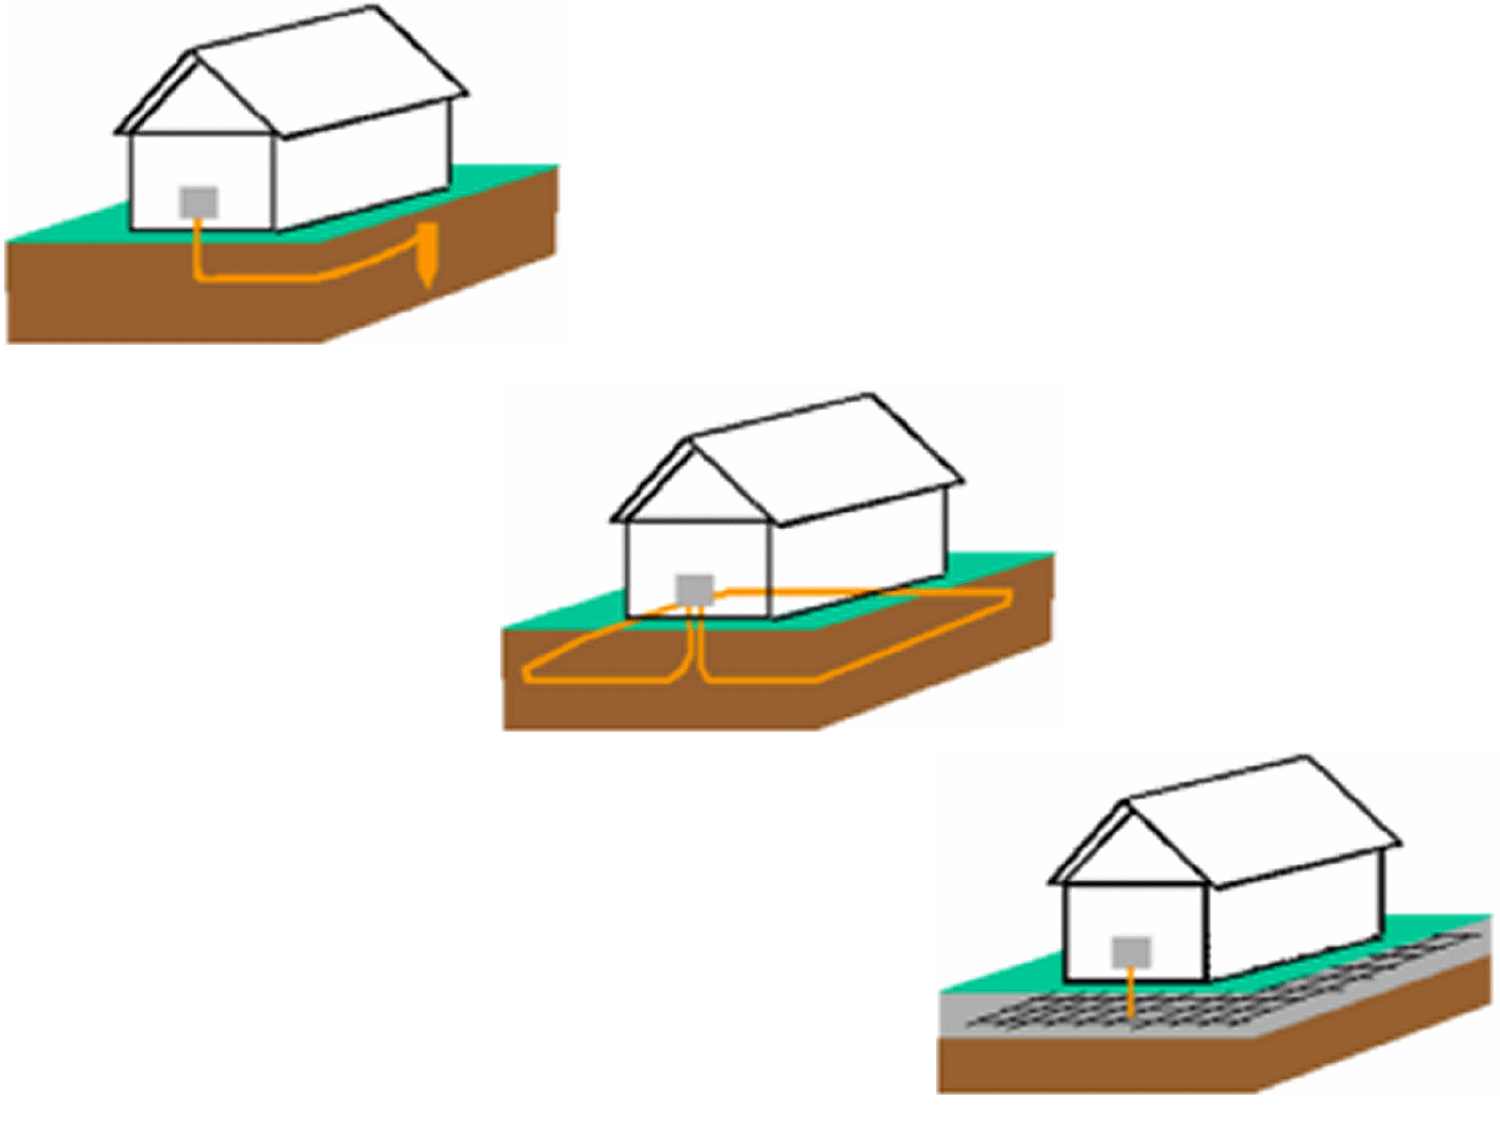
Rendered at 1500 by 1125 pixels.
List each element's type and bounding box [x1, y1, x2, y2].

picture [4, 0, 568, 345]
picture [936, 749, 1500, 1095]
picture [500, 387, 1064, 733]
